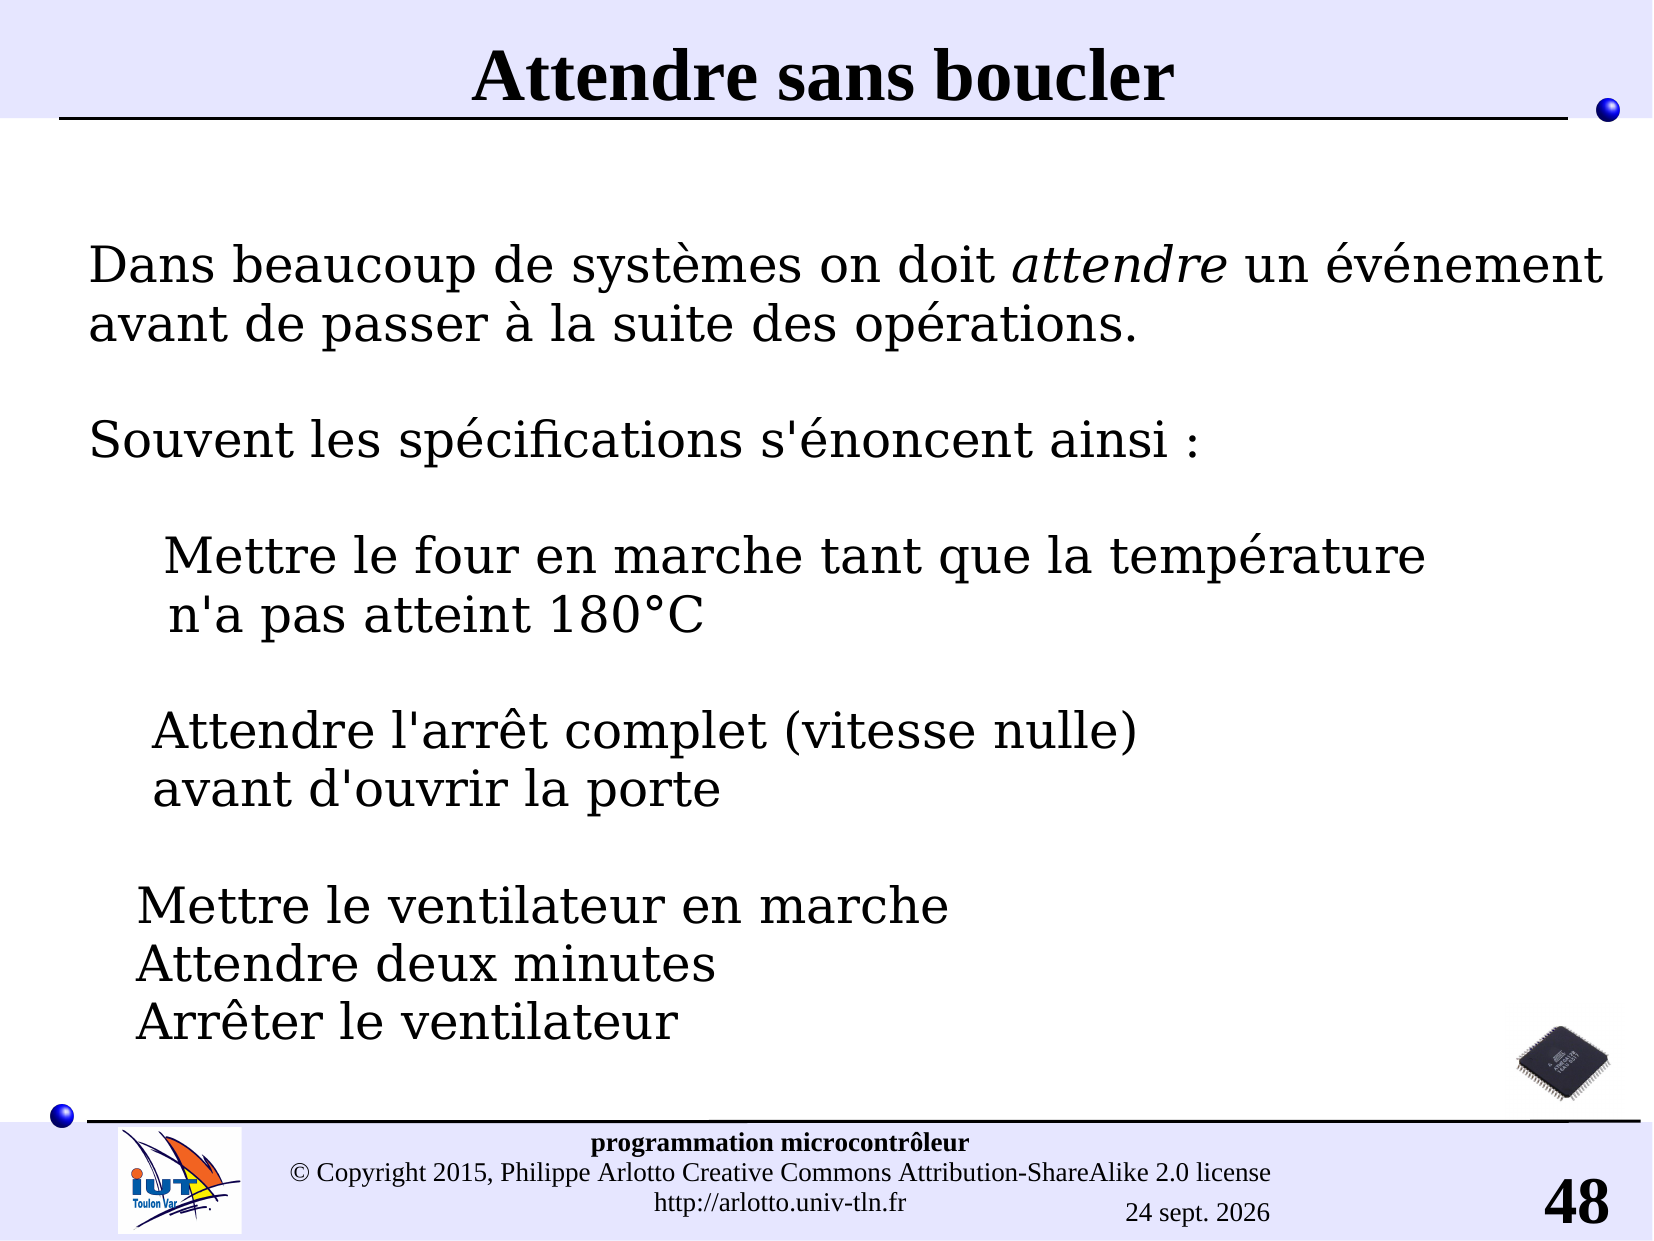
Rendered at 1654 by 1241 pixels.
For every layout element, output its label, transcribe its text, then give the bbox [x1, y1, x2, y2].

picture [1505, 1003, 1625, 1119]
title Attendre sans boucler [88, 26, 1578, 125]
text_box Dans beaucoup de systèmes on doit attendre un événement avant de passer à la suite des opérations. Souvent les spécifications s'énoncent ainsi : Mettre le four en marche tant que la température n'a pas atteint 180°C Attendre l'arrêt complet (vitesse nulle) avant d'ouvrir la porte Mettre le ventilateur en marche Attendre deux minutes Arrêter le ventilateur [88, 234, 1604, 1054]
